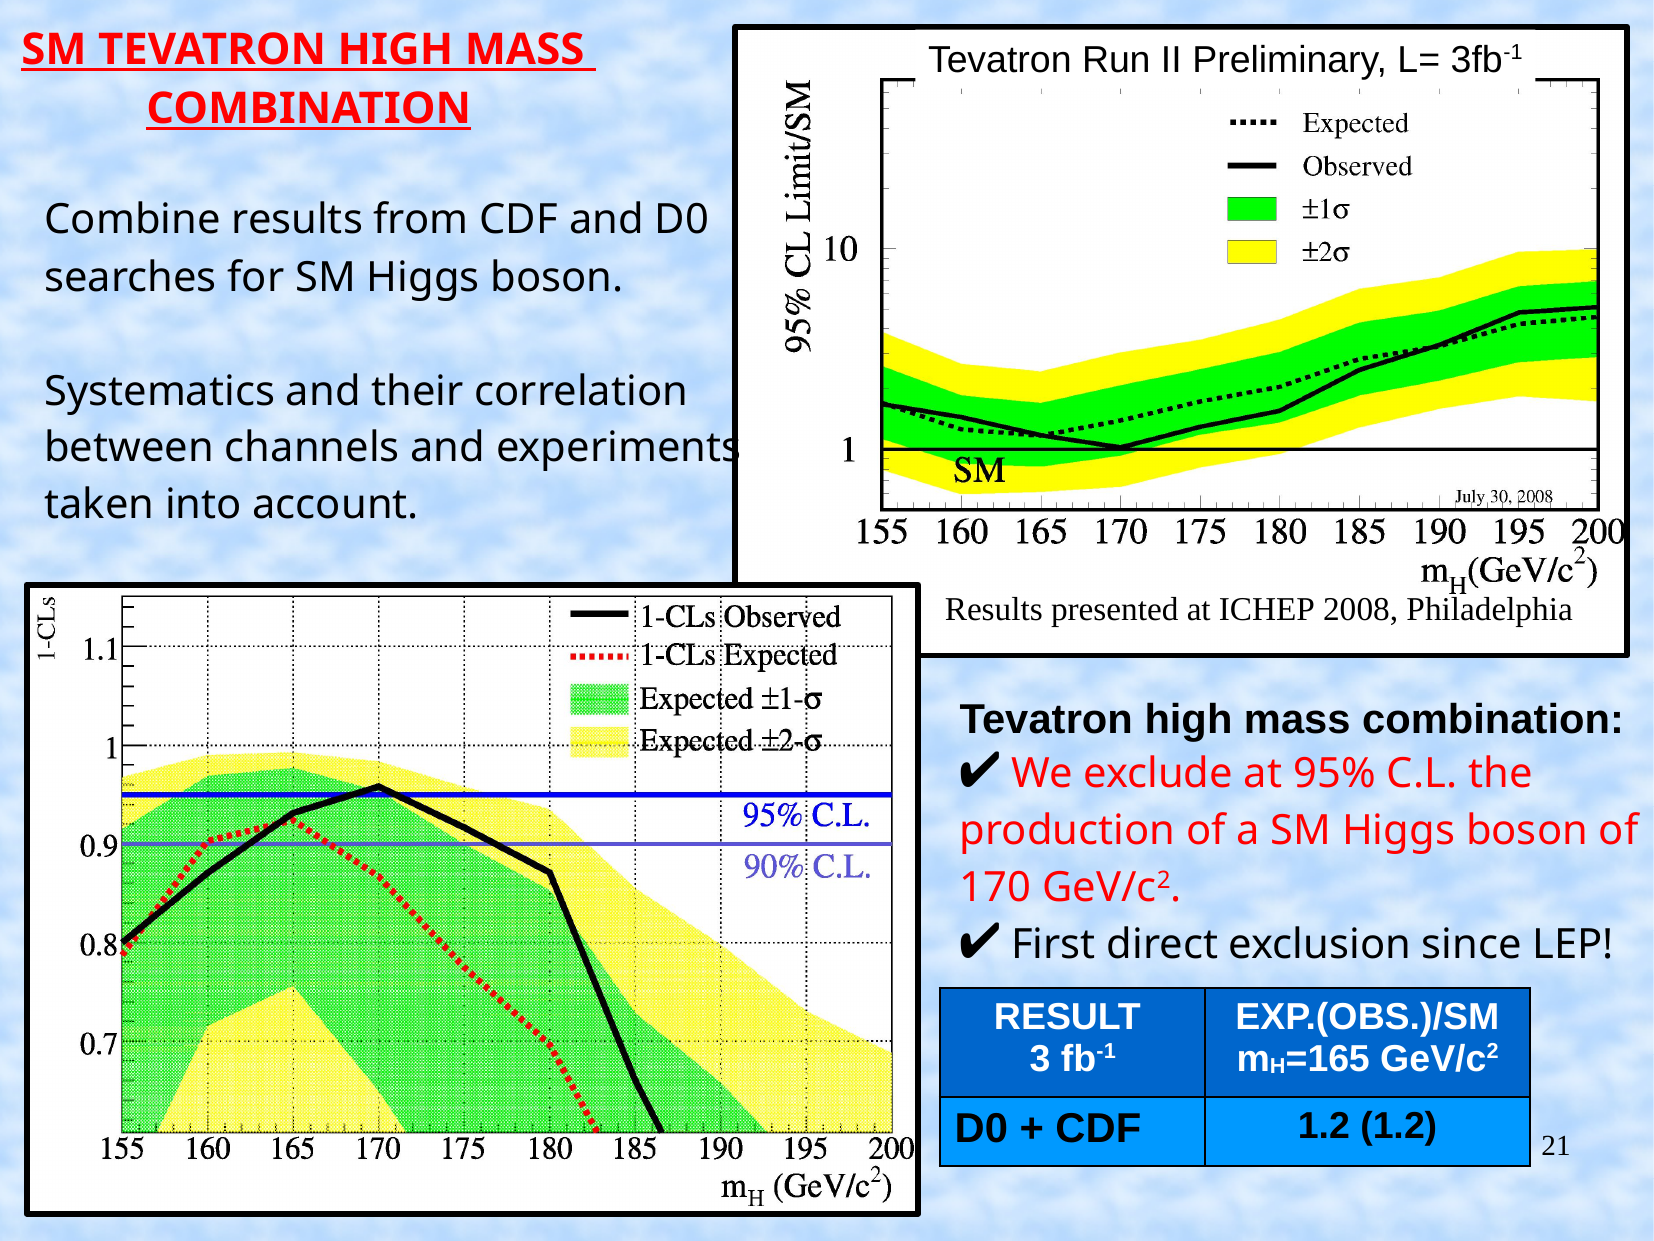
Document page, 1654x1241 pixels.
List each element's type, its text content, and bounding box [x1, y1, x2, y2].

picture [0, 0, 1654, 1241]
table_header RESULT 3 fb-1 [941, 989, 1204, 1096]
text_box SM TEVATRON HIGH MASS COMBINATION [6, 9, 682, 147]
table_cell 1.2 (1.2) [1206, 1098, 1529, 1165]
text_box Combine results from CDF and D0 searches for SM Higgs boson. Systematics and their correlation between channels and experiments taken into account. [29, 181, 729, 532]
text_box Tevatron Run II Preliminary, L= 3fb-1 [915, 29, 1536, 89]
table_header EXP.(OBS.)/SM mH=165 GeV/c2 [1206, 989, 1529, 1096]
text_box Tevatron high mass combination: We exclude at 95% C.L. the production of a SM Higgs boson of 170 GeV/c2. First direct exclusion since LEP! [944, 688, 1654, 975]
table_cell D0 + CDF [941, 1098, 1204, 1165]
text_box Results presented at ICHEP 2008, Philadelphia [944, 590, 1595, 629]
